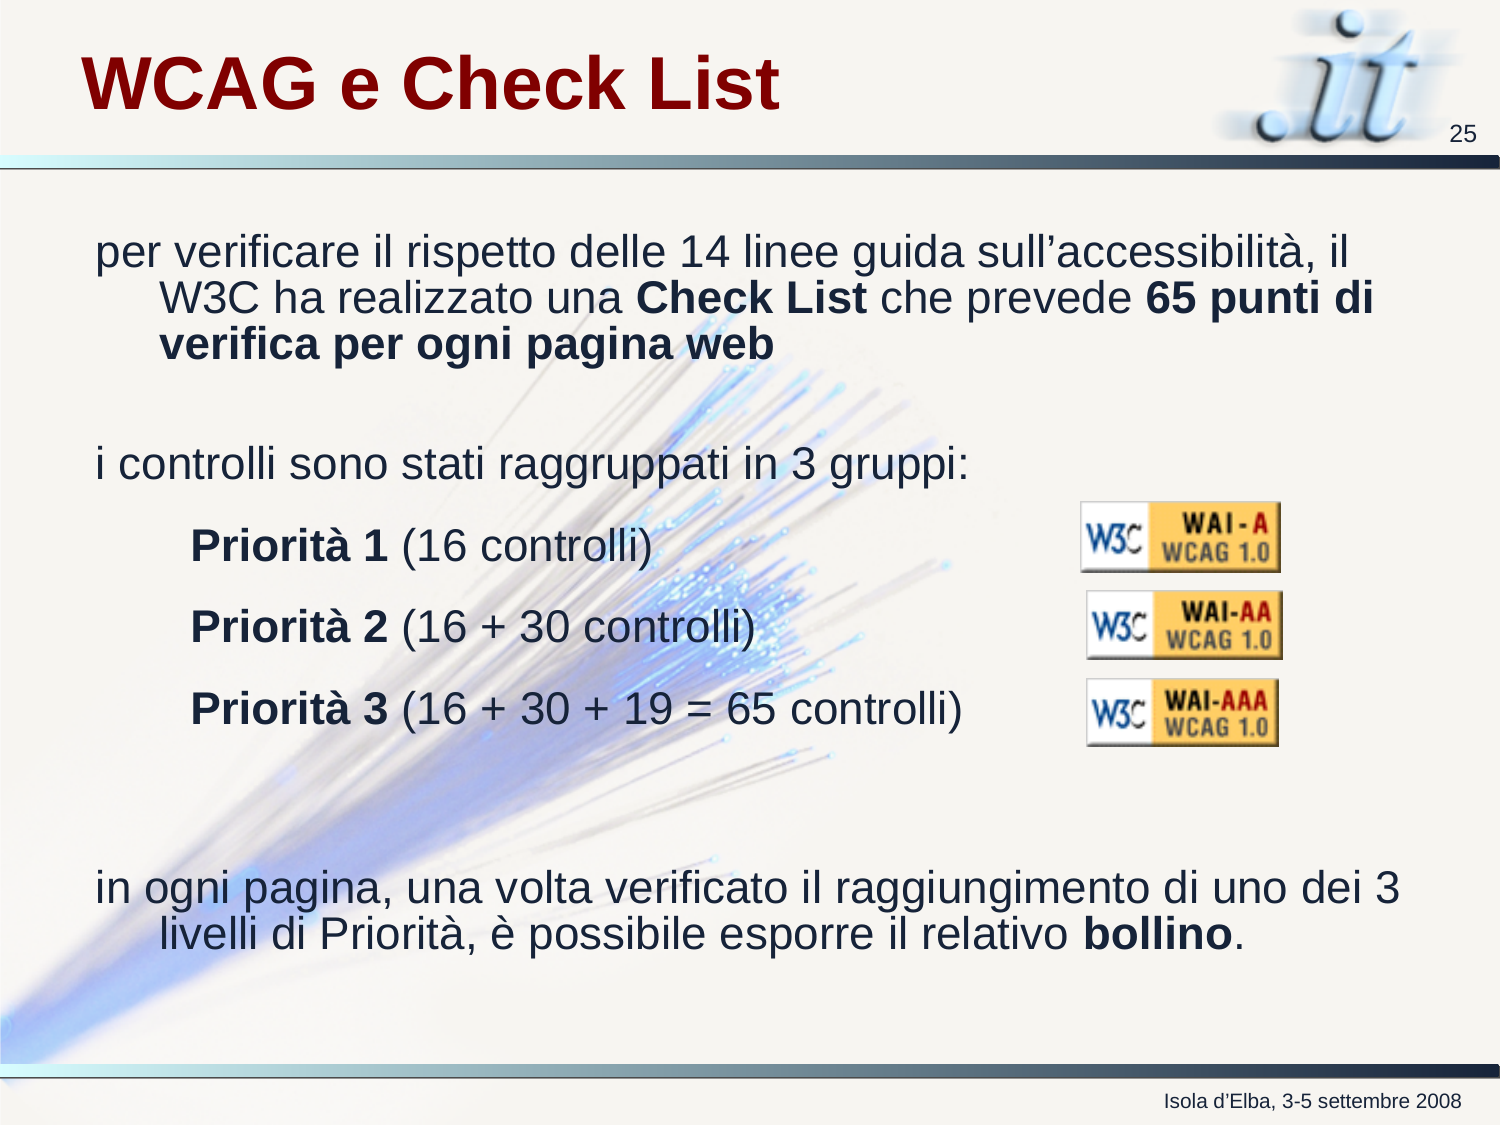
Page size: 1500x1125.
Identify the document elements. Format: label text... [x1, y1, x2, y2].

picture [0, 1079, 1500, 1125]
picture [1086, 590, 1283, 660]
list per verificare il rispetto delle 14 linee guida sull’accessibilità, il W3C ha realizzato una Check List che prevede 65 punti di verifica per ogni pagina web i controlli sono stati raggruppati in 3 gruppi: Priorità 1 (16 controlli) Priorità 2 (16 + 30 controlli) Priorità 3 (16 + 30 + 19 = 65 controlli) in ogni pagina, una volta verificato il raggiungimento di uno dei 3 livelli di Priorità, è possibile esporre il relativo bollino. [81, 222, 1425, 1111]
title WCAG e Check List [81, 25, 1198, 148]
picture [1080, 501, 1281, 573]
picture [0, 170, 1500, 1066]
picture [1086, 678, 1279, 747]
picture [0, 0, 1500, 157]
